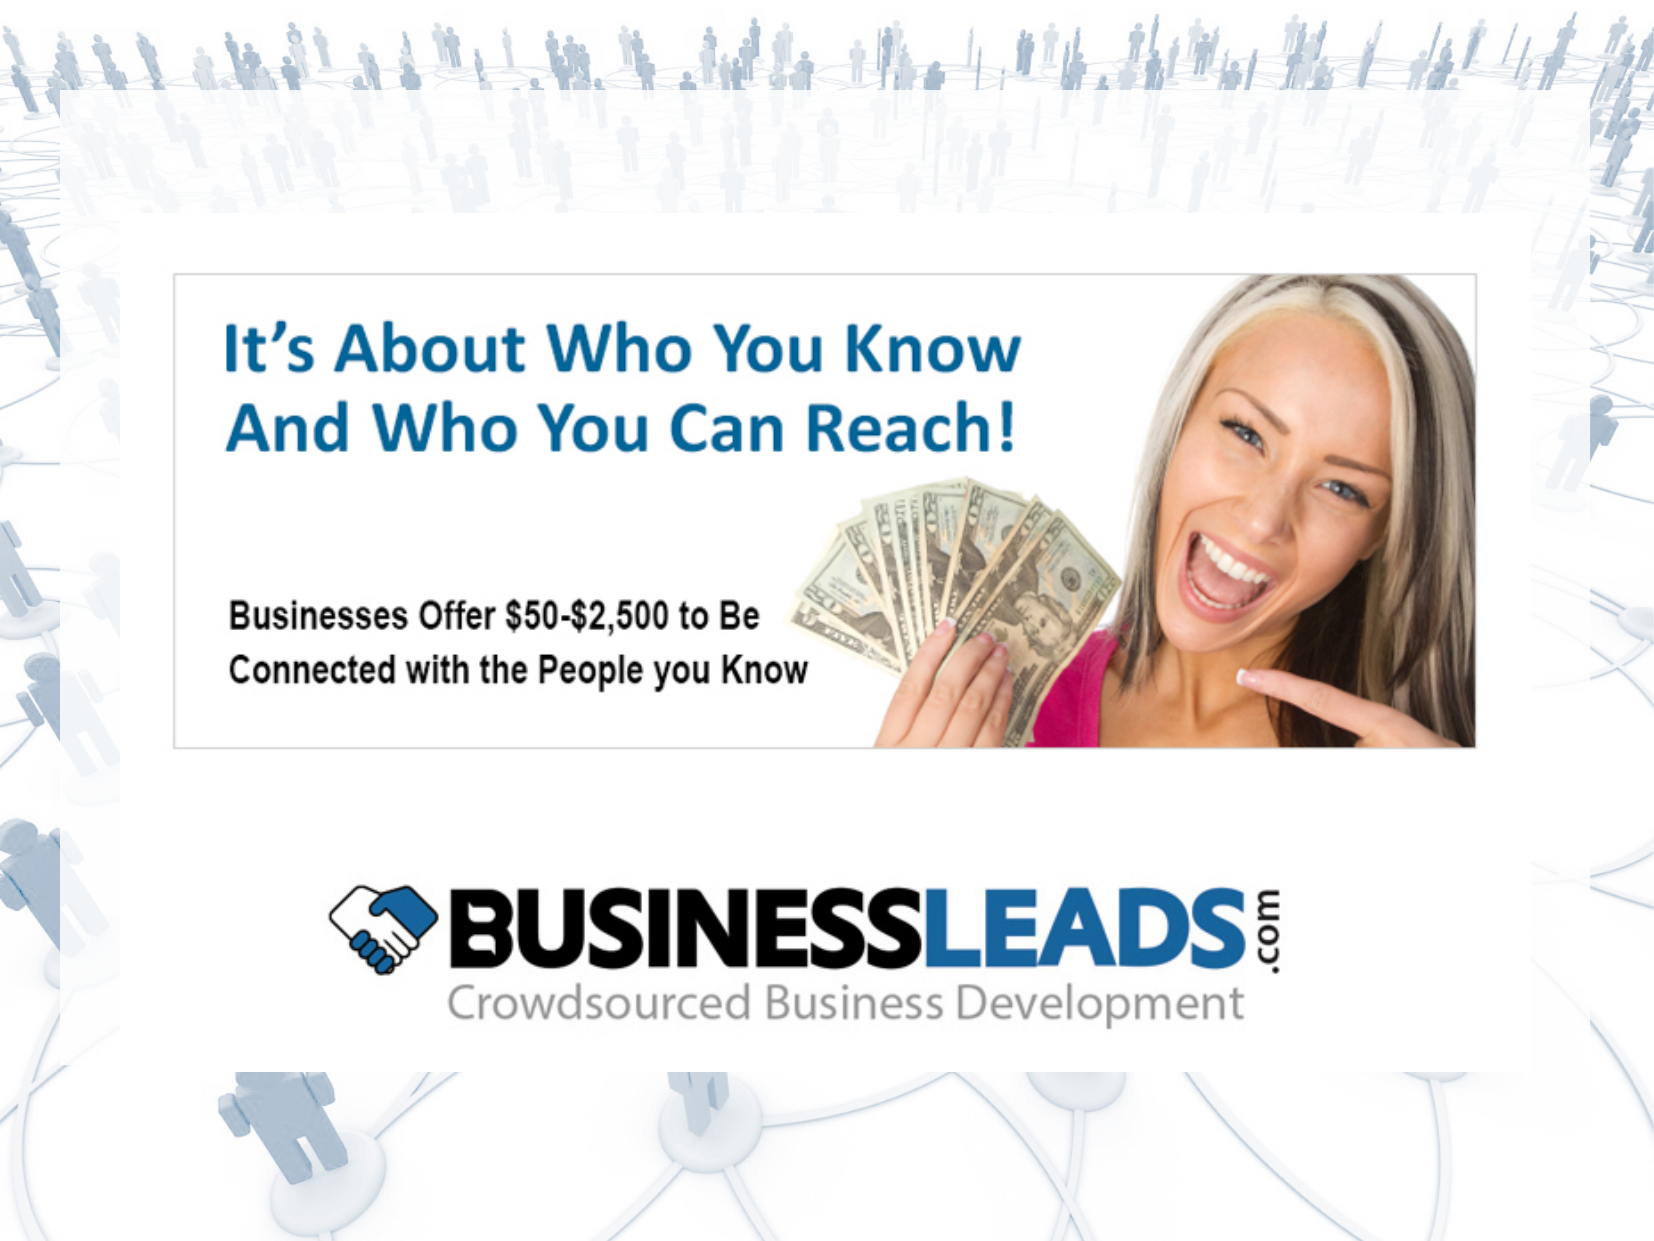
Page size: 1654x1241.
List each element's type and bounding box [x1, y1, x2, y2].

picture [0, 3, 1654, 1241]
text_box [60, 90, 1591, 1066]
